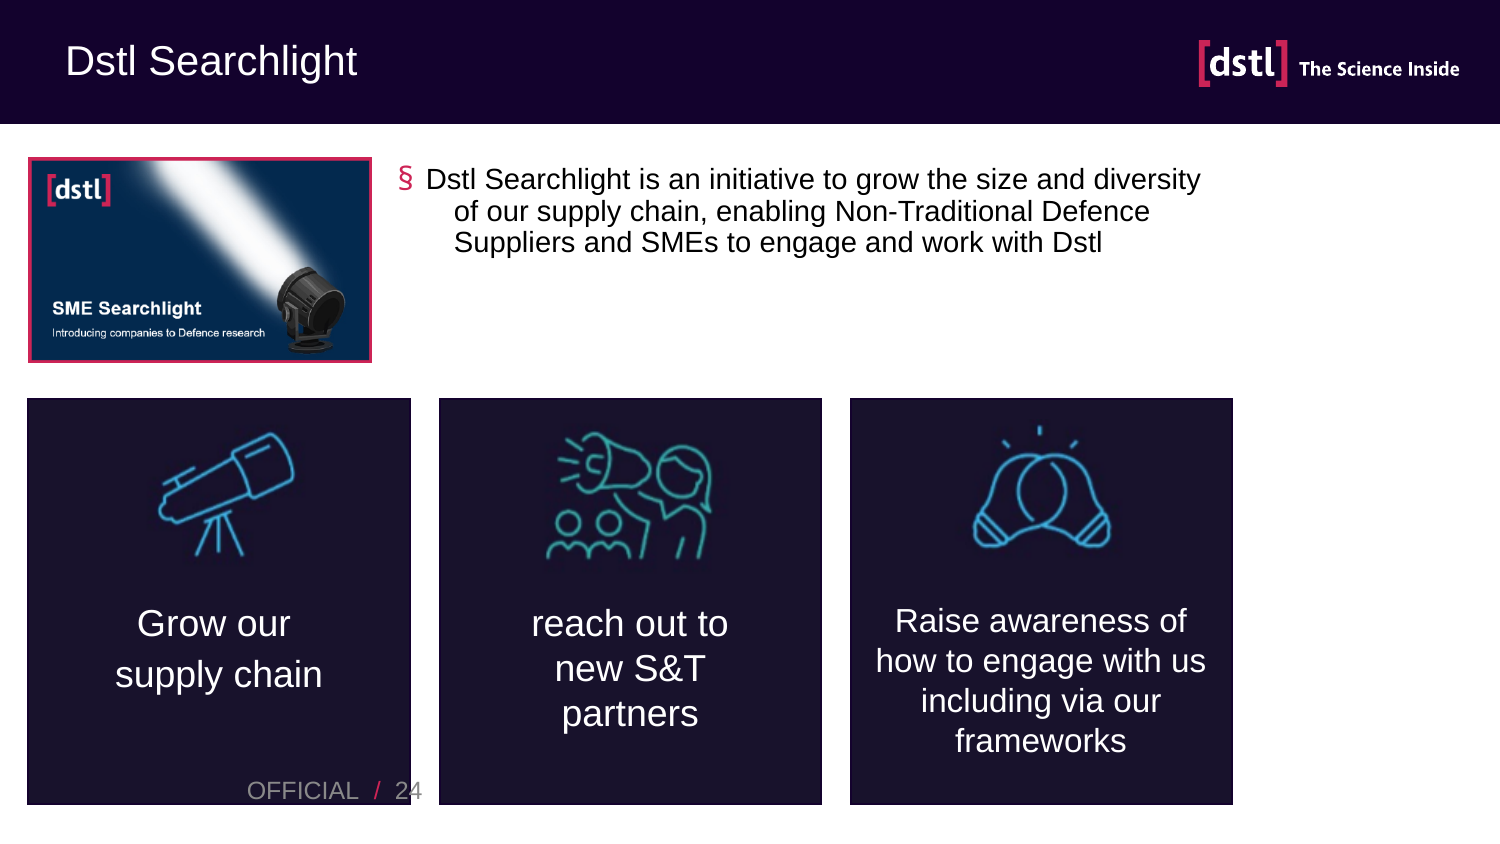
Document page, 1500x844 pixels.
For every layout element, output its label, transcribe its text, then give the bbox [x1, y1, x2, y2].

text_box Grow our supply chain [55, 599, 384, 695]
text_box OFFICIAL / 24 [232, 767, 1459, 812]
text_box [28, 399, 410, 804]
text_box [851, 399, 1232, 767]
list Dstl Searchlight is an initiative to grow the size and diversity of our supply chain, enabling Non-Traditional Defence Suppliers and SMEs to engage and work with Dstl [383, 157, 1232, 328]
picture [117, 419, 322, 575]
text_box [440, 399, 821, 767]
text_box Raise awareness of how to engage with us including via our frameworks [871, 599, 1212, 759]
picture [28, 157, 372, 363]
title Dstl Searchlight [5, 8, 1129, 115]
text_box reach out to new S&T partners [496, 599, 764, 734]
picture [928, 419, 1154, 578]
picture [509, 419, 752, 583]
